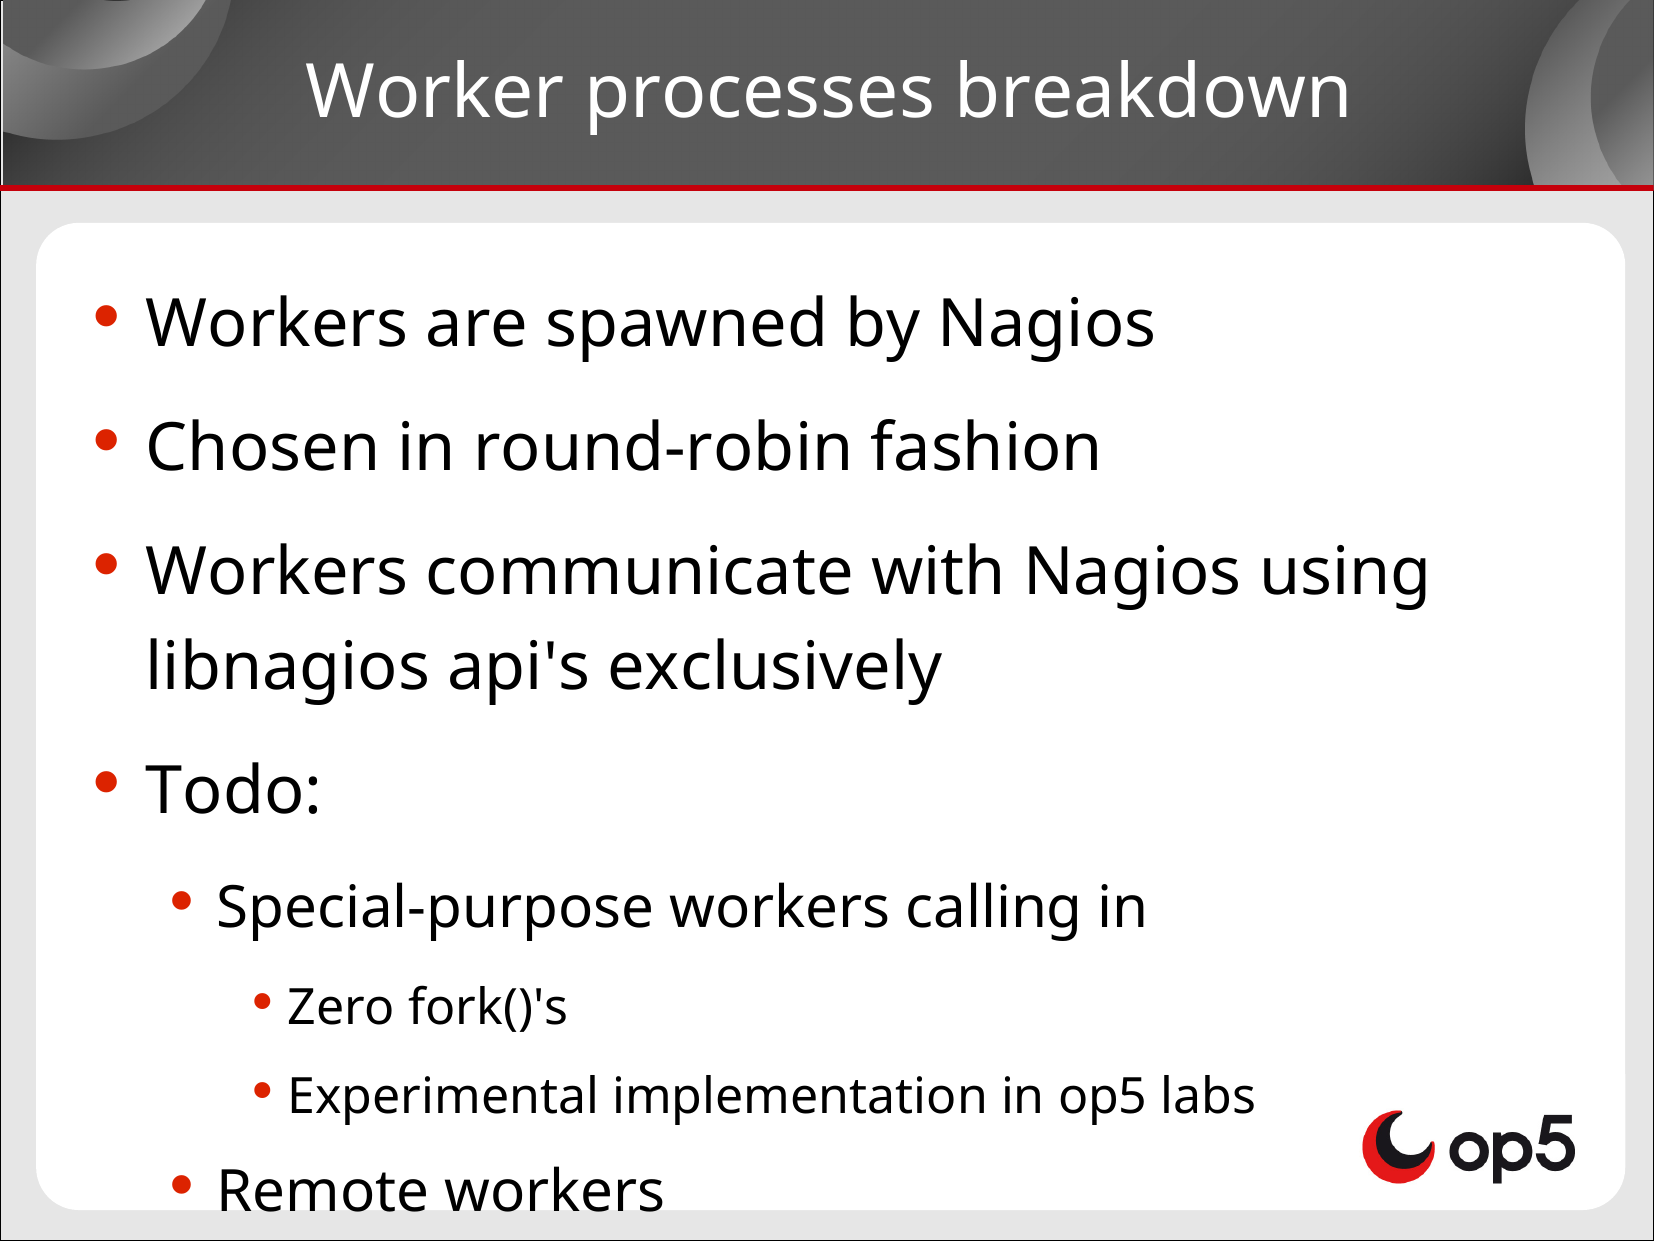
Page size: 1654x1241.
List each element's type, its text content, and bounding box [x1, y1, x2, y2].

picture [3, 0, 1654, 185]
title Worker processes breakdown [88, 0, 1571, 175]
list Workers are spawned by Nagios Chosen in round-robin fashion Workers communicate with Nagios using libnagios api's exclusively Todo: Special-purpose workers calling in Zero fork()'s Experimental implementation in op5 labs Remote workers [75, 271, 1557, 1163]
picture [1350, 1103, 1587, 1191]
